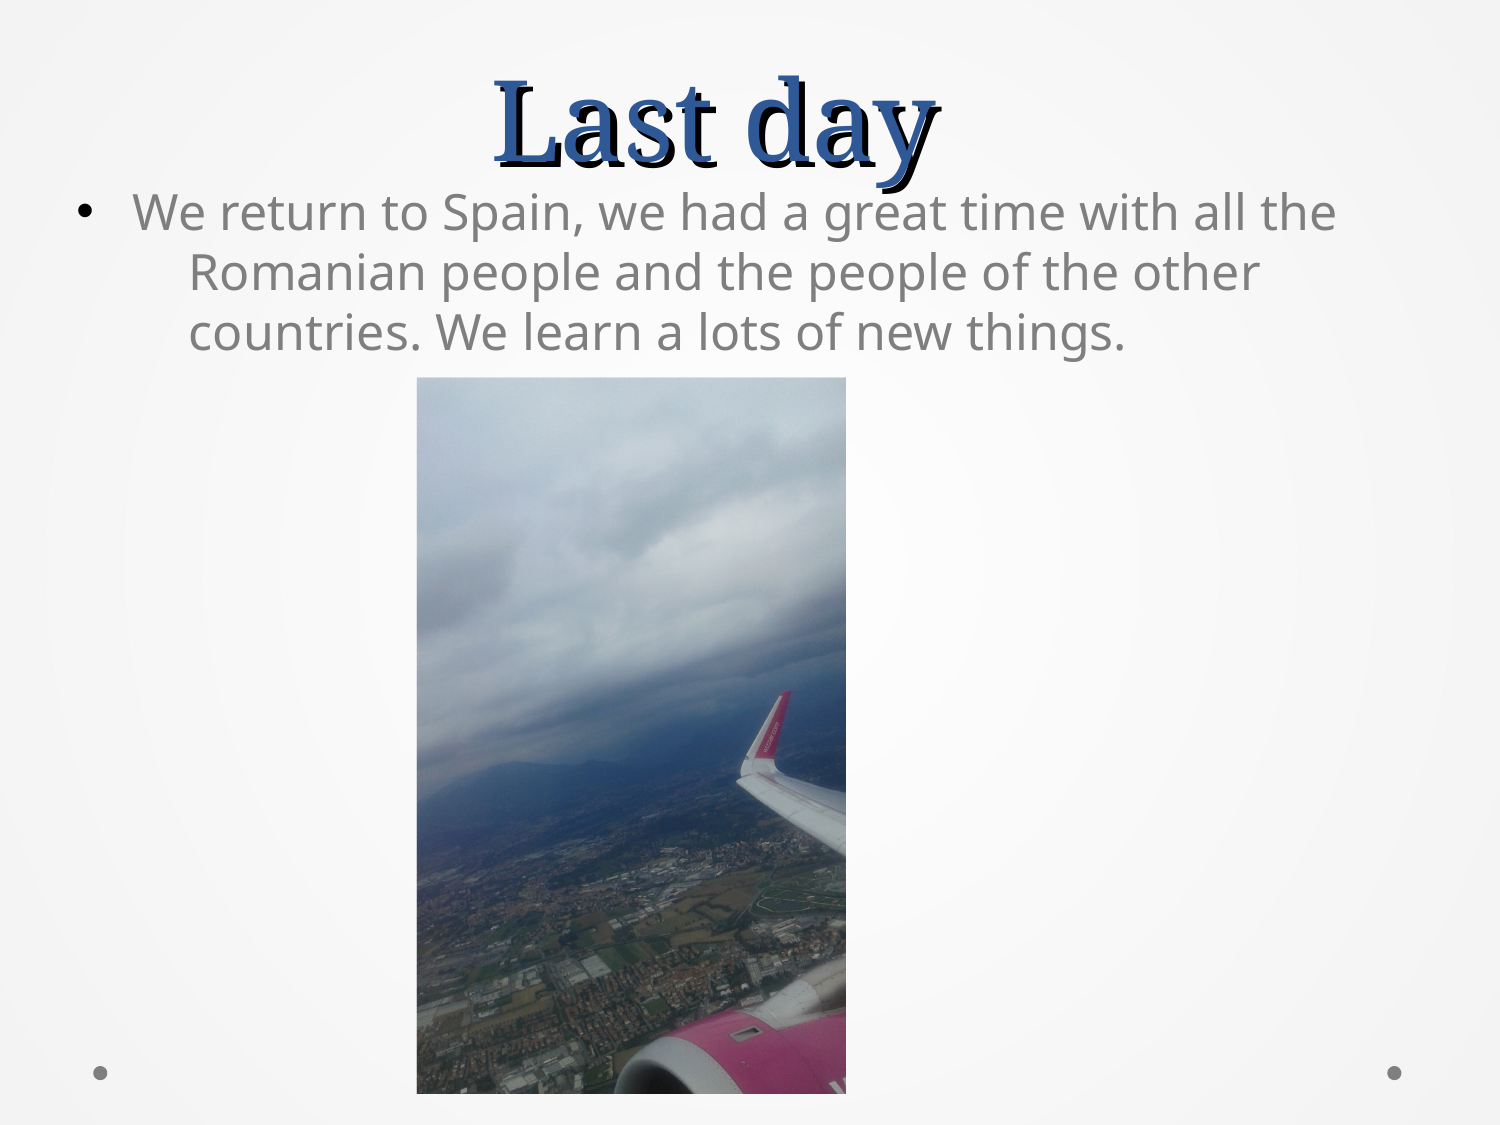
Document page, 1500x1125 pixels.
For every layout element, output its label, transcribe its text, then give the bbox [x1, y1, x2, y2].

title Last day [48, 19, 1409, 192]
list We return to Spain, we had a great time with all the Romanian people and the people of the other countries. We learn a lots of new things. [61, 172, 1412, 916]
picture [416, 377, 846, 1094]
